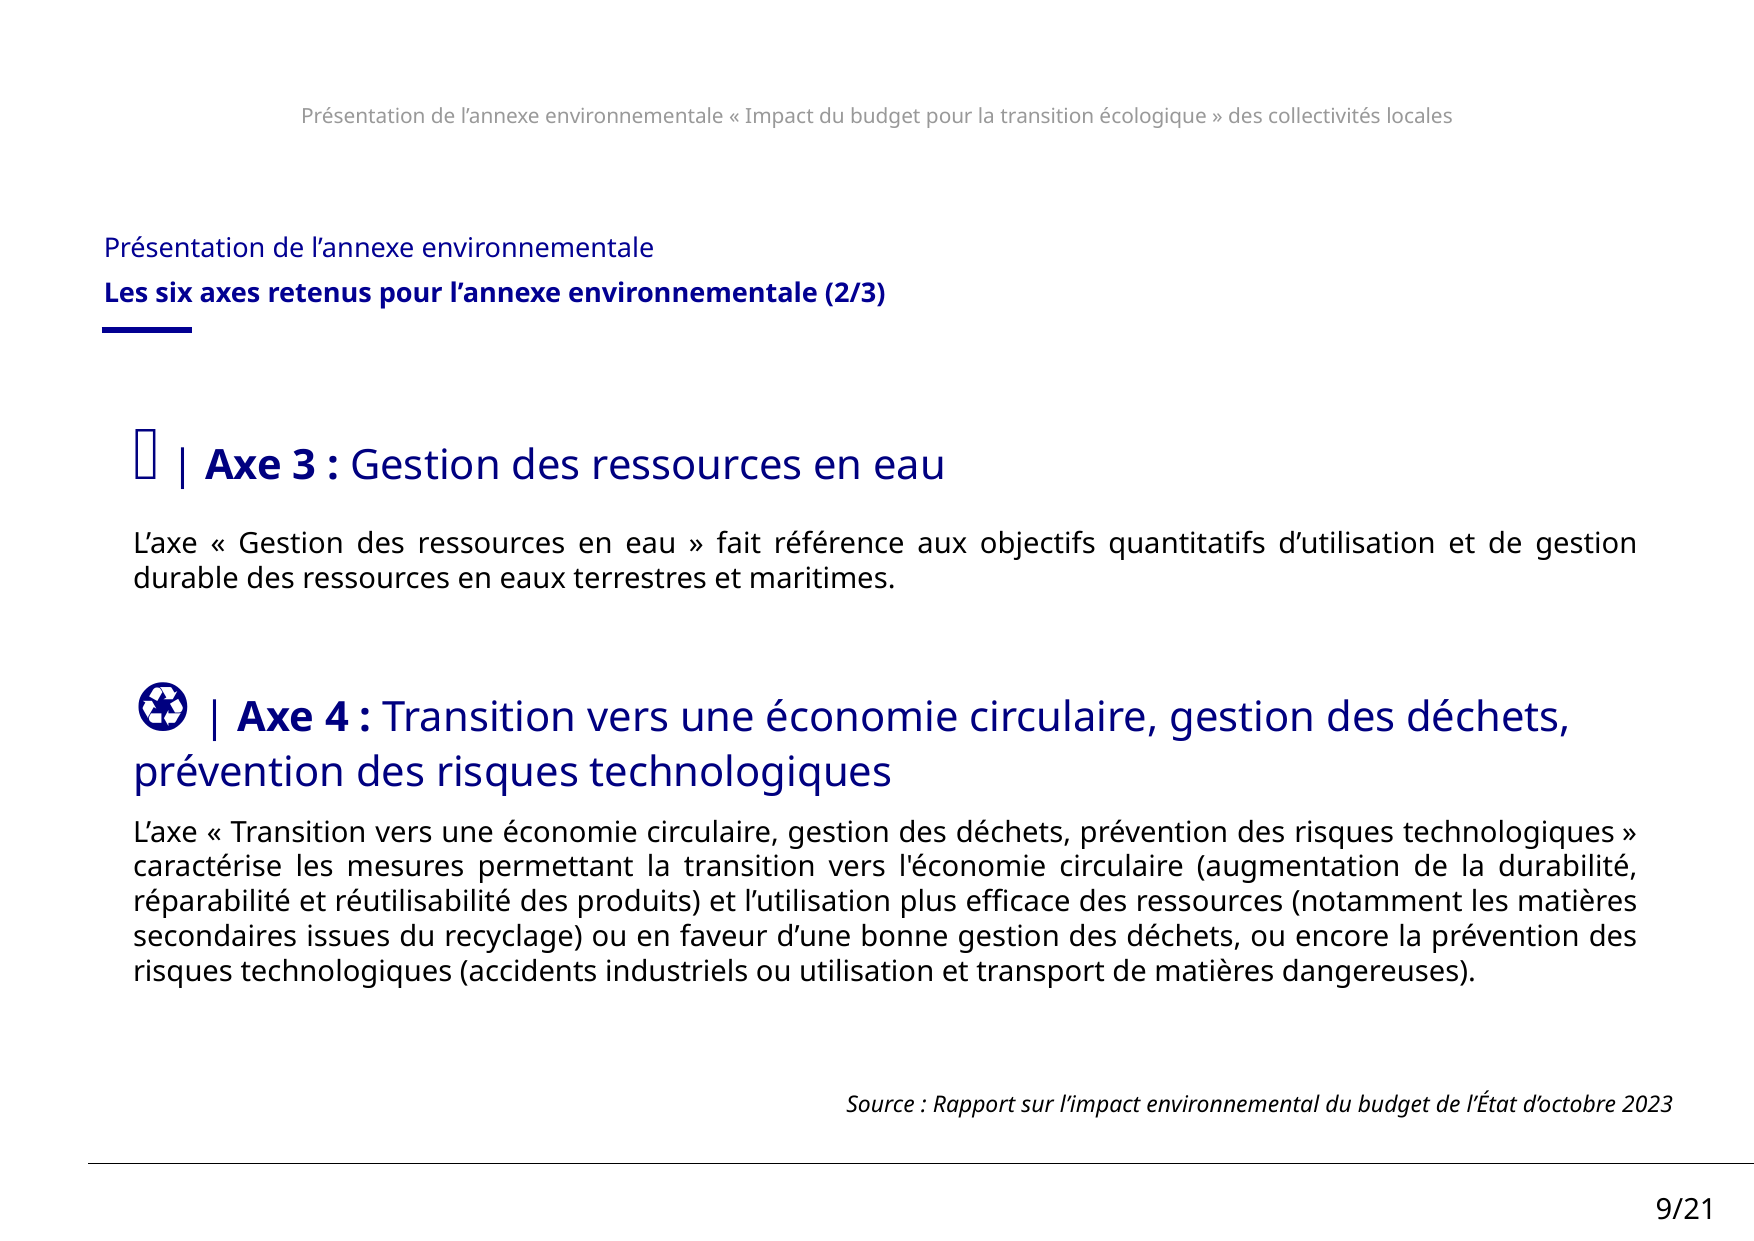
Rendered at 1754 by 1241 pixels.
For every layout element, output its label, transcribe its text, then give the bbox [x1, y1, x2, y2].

text_box <numéro>/21 [1515, 1181, 1732, 1237]
text_box ô | Axe 3 : Gestion des ressources en eau L’axe « Gestion des ressources en eau » fait référence aux objectifs quantitatifs d’utilisation et de gestion durable des ressources en eaux terrestres et maritimes. ♼ | Axe 4 : Transition vers une économie circulaire, gestion des déchets, prévention des risques technologiques L’axe « Transition vers une économie circulaire, gestion des déchets, prévention des risques technologiques » caractérise les mesures permettant la transition vers l'économie circulaire (augmentation de la durabilité, réparabilité et réutilisabilité des produits) et l’utilisation plus efficace des ressources (notamment les matières secondaires issues du recyclage) ou en faveur d’une bonne gestion des déchets, ou encore la prévention des risques technologiques (accidents industriels ou utilisation et transport de matières dangereuses). [118, 389, 1654, 1059]
text_box Présentation de l’annexe environnementale « Impact du budget pour la transition écologique » des collectivités locales [267, 82, 1487, 143]
text_box Présentation de l’annexe environnementale Les six axes retenus pour l’annexe environnementale (2/3) [88, 208, 1489, 323]
text_box Source : Rapport sur l’impact environnemental du budget de l’État d’octobre 2023 [555, 1080, 1689, 1124]
